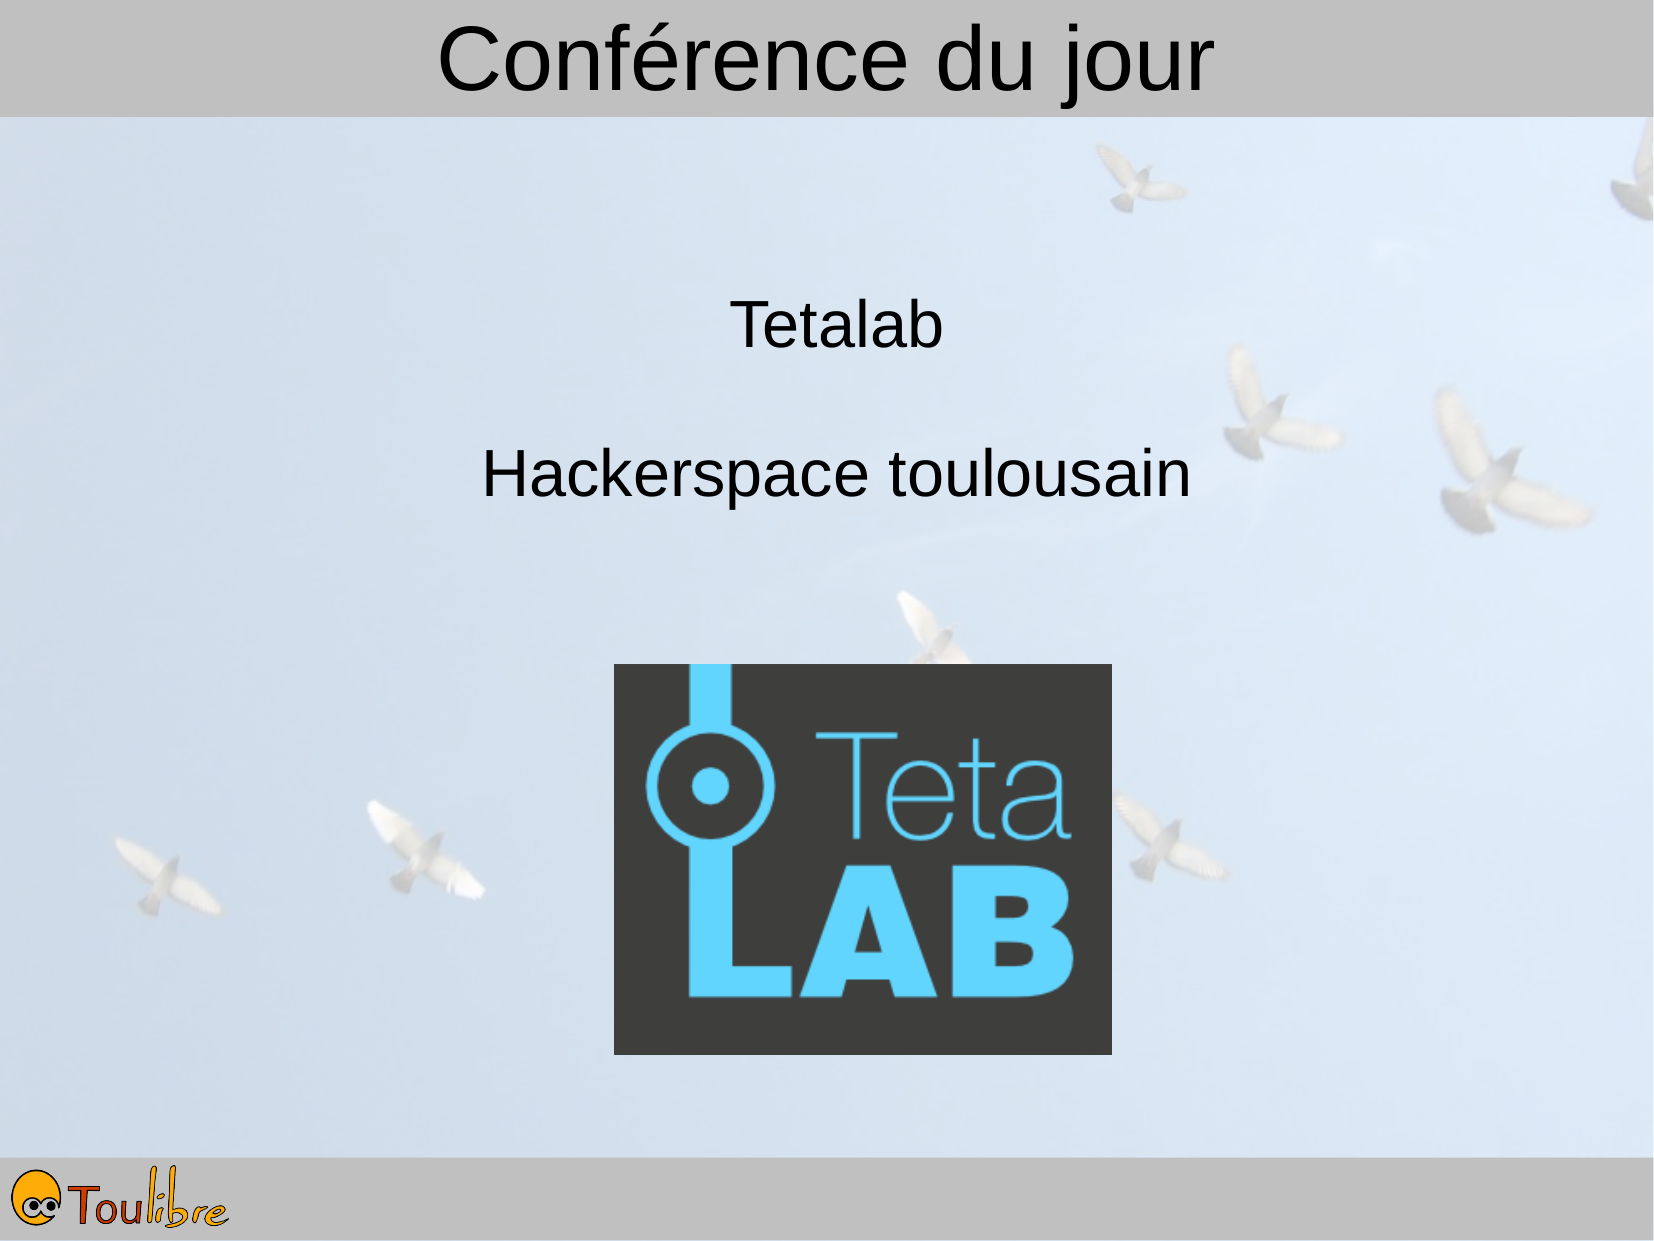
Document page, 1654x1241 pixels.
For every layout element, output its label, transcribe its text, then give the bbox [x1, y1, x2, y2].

title Conférence du jour [0, 0, 1654, 117]
picture [11, 1165, 229, 1228]
subtitle Tetalab Hackerspace toulousain [58, 146, 1616, 951]
picture [614, 664, 1112, 1055]
